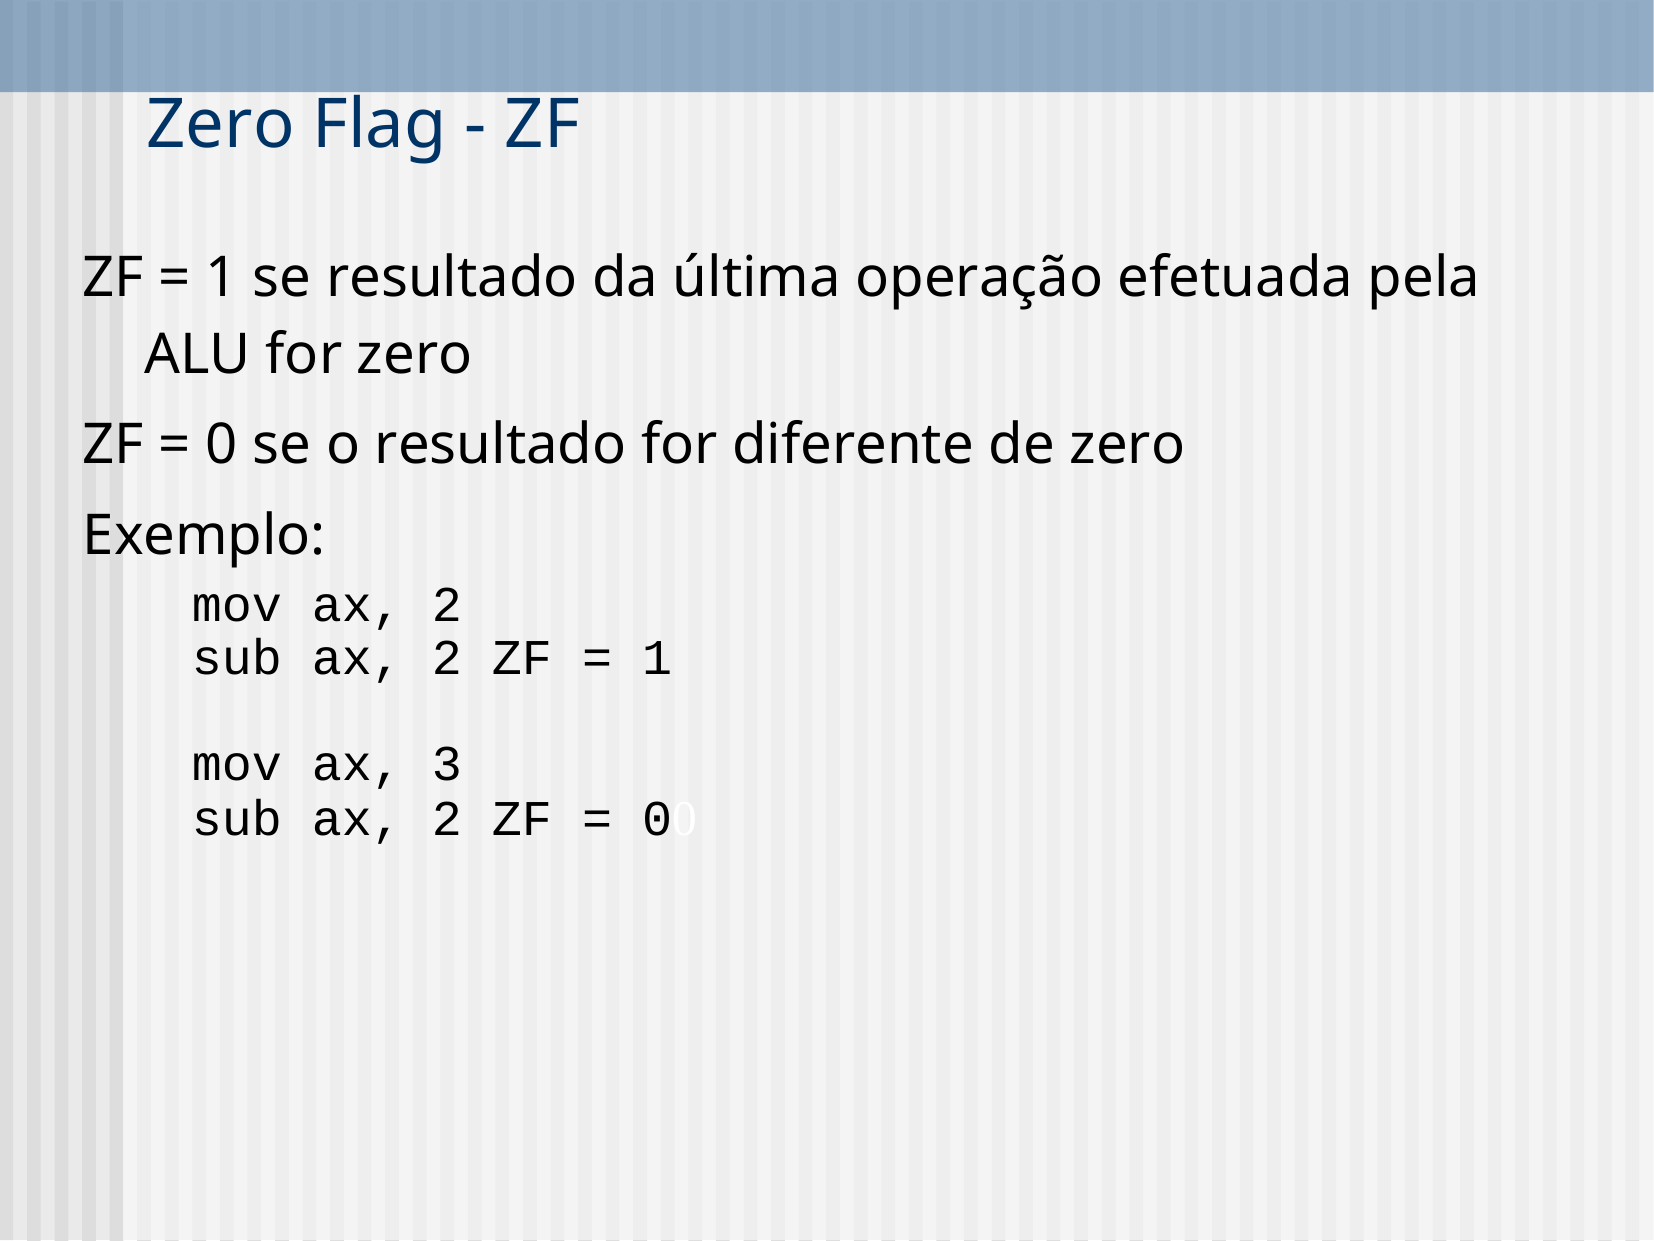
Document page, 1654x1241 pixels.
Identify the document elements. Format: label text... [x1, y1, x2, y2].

text_box mov ax, 2 sub ax, 2 ZF = 1 mov ax, 3 sub ax, 2 ZF = 00 [177, 572, 886, 846]
list ZF = 1 se resultado da última operação efetuada pela ALU for zero ZF = 0 se o resultado for diferente de zero Exemplo: [82, 236, 1571, 562]
title Zero Flag - ZF [146, 36, 1536, 204]
